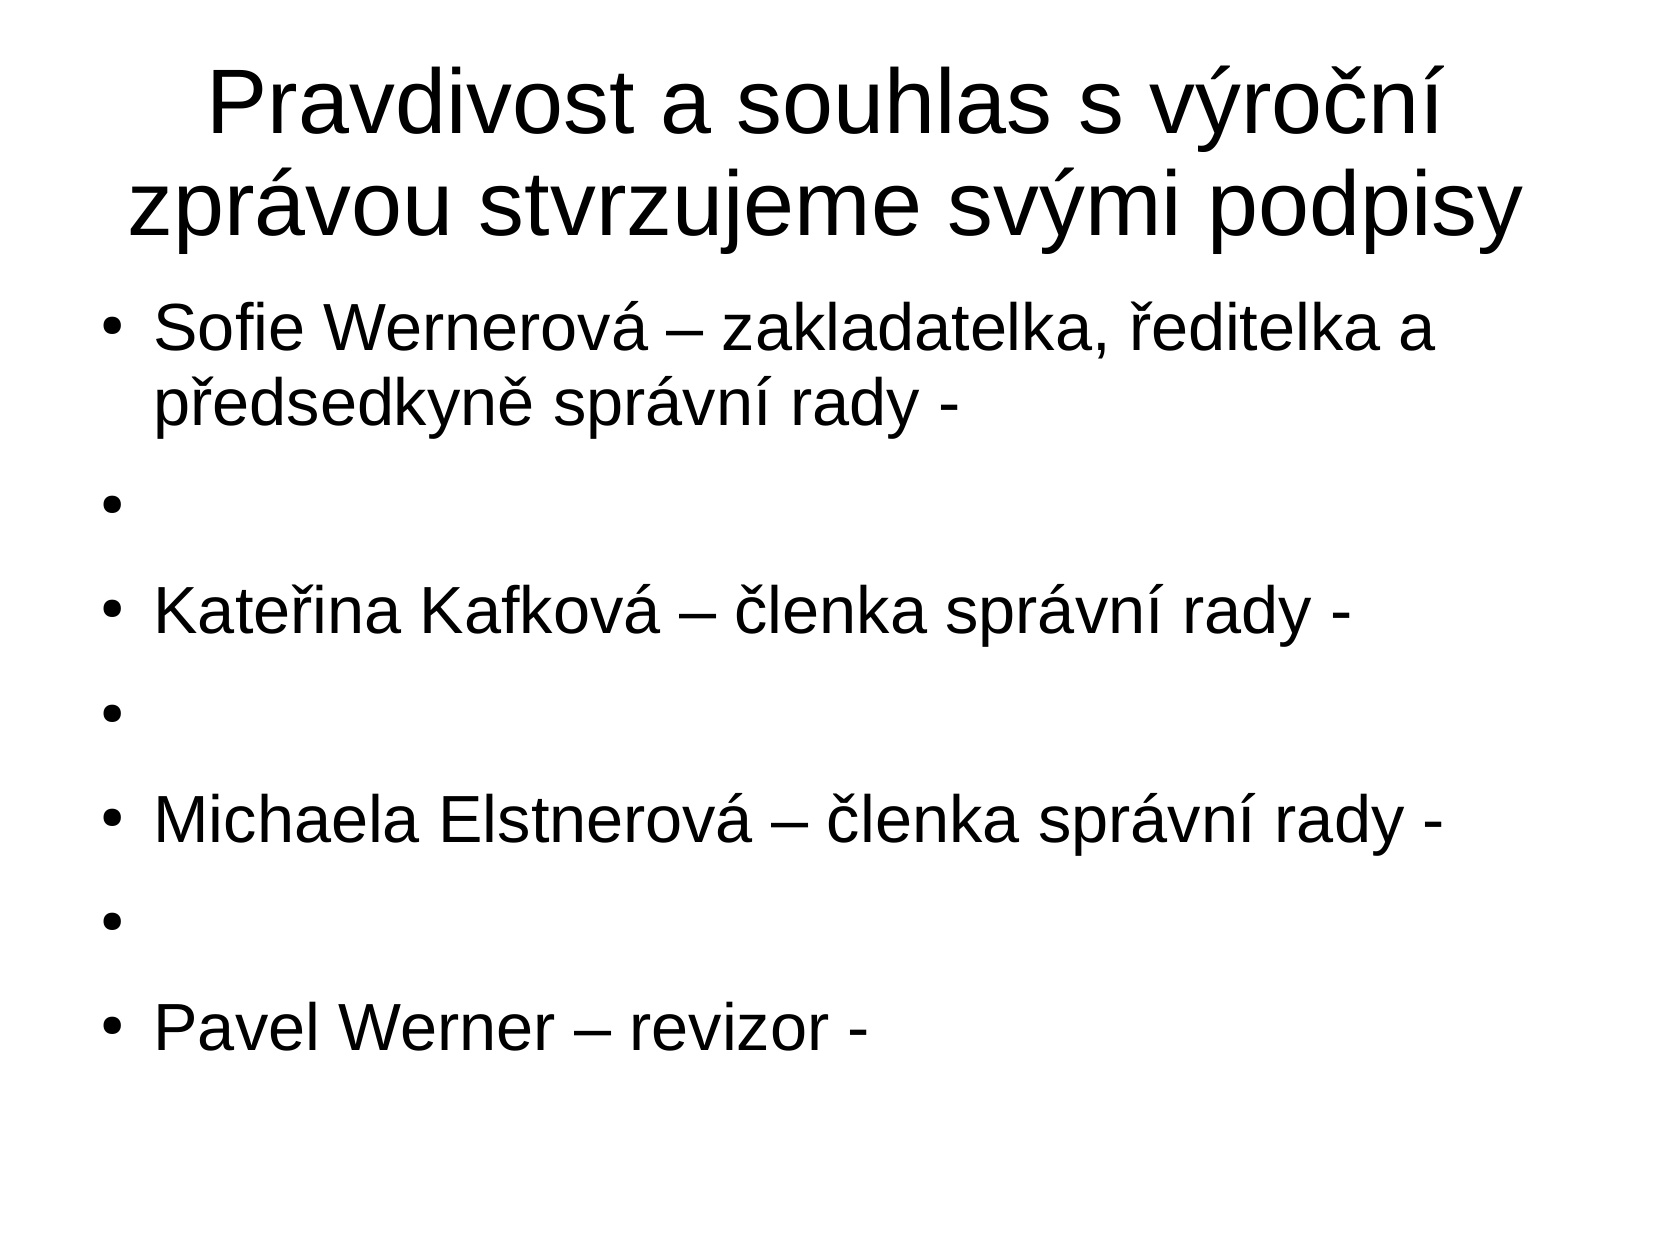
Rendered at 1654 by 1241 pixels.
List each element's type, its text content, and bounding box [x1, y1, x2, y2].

list Sofie Wernerová – zakladatelka, ředitelka a předsedkyně správní rady - Kateřina Kafková – členka správní rady - Michaela Elstnerová – členka správní rady - Pavel Werner – revizor - [82, 290, 1571, 1109]
title Pravdivost a souhlas s výroční zprávou stvrzujeme svými podpisy [82, 49, 1571, 257]
